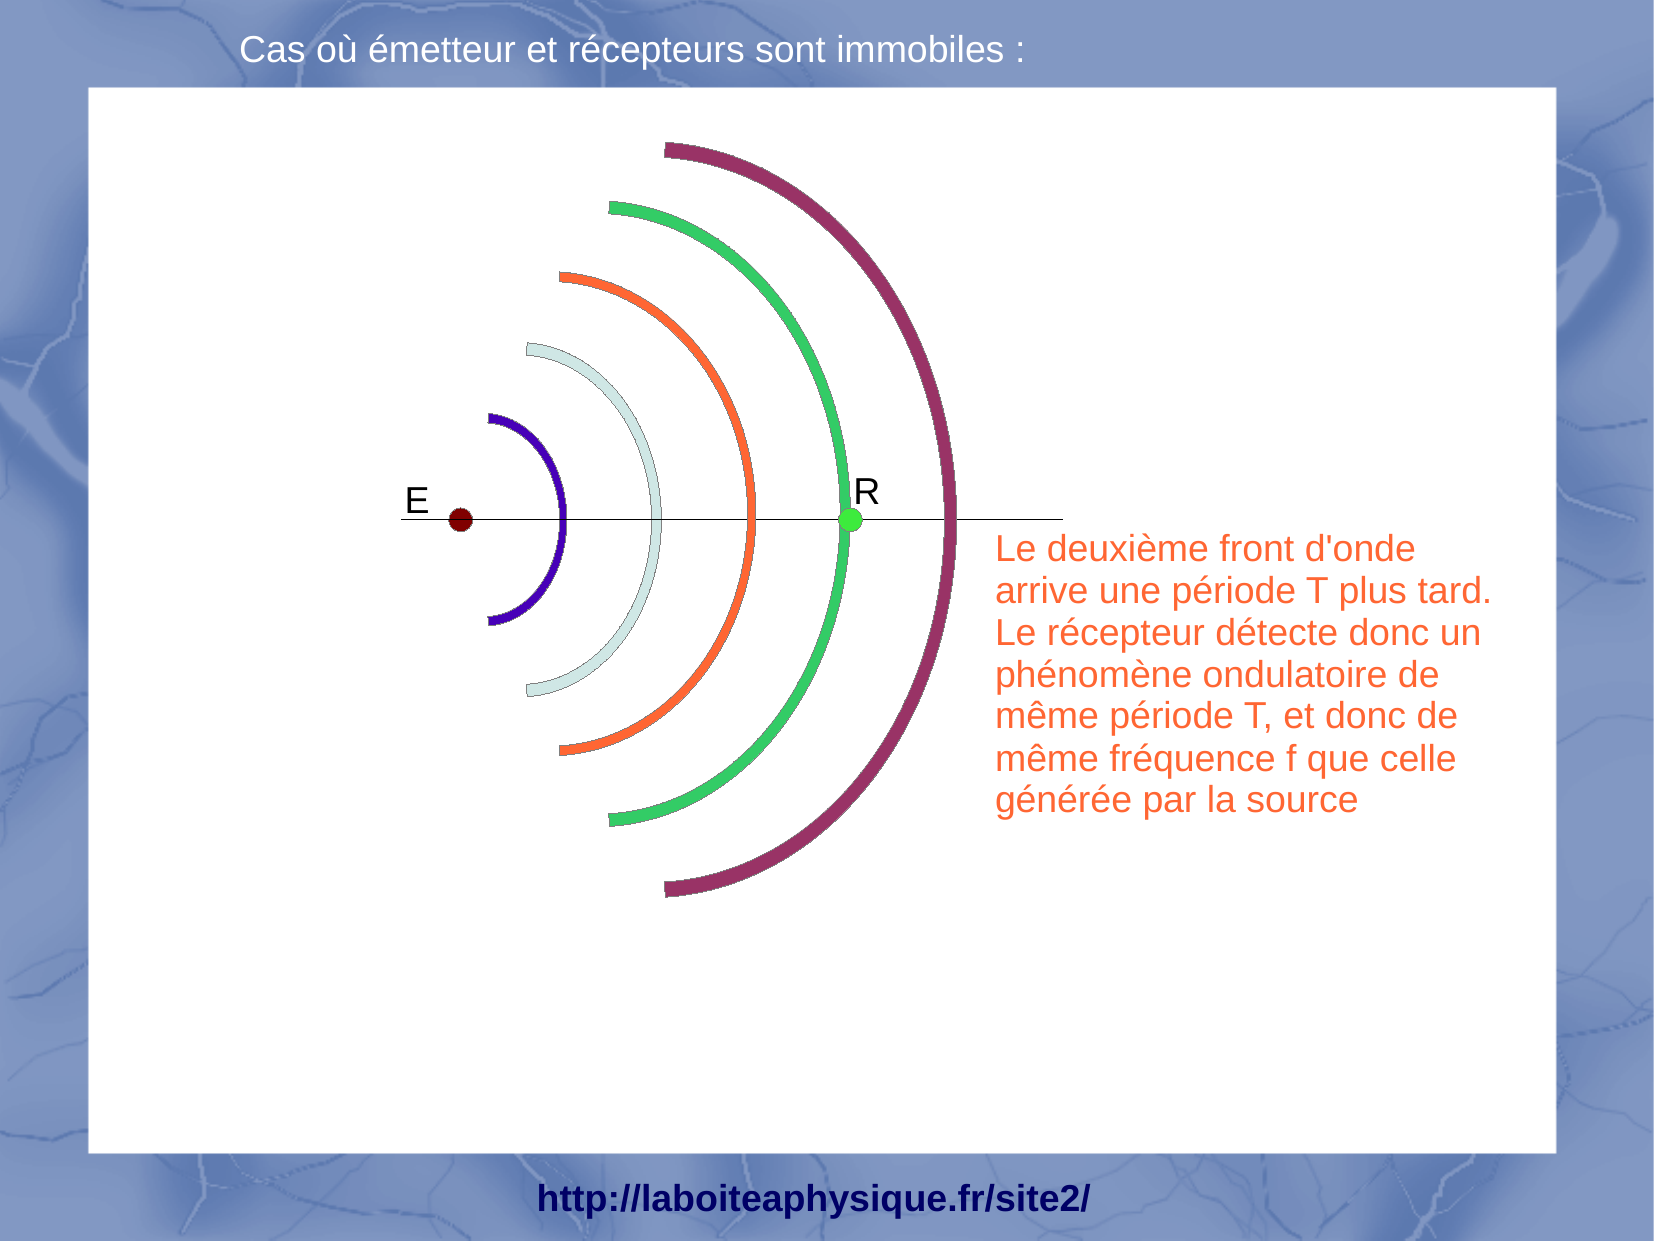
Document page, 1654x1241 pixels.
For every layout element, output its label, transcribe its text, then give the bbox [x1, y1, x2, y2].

text_box [526, 520, 662, 697]
text_box http://laboiteaphysique.fr/site2/ [527, 1170, 1112, 1241]
text_box [664, 142, 957, 898]
text_box [608, 201, 863, 827]
picture [0, 0, 1654, 1241]
text_box [487, 520, 567, 626]
text_box E [389, 472, 438, 530]
text_box Cas où émetteur et récepteurs sont immobiles : [224, 21, 1193, 79]
text_box [448, 507, 473, 519]
text_box [526, 342, 662, 519]
text_box [448, 520, 473, 532]
text_box [559, 271, 756, 756]
text_box Le deuxième front d'onde arrive une période T plus tard. Le récepteur détecte donc un phénomène ondulatoire de même période T, et donc de même fréquence f que celle générée par la source [980, 519, 1512, 863]
text_box [487, 413, 567, 519]
text_box R [848, 462, 886, 520]
